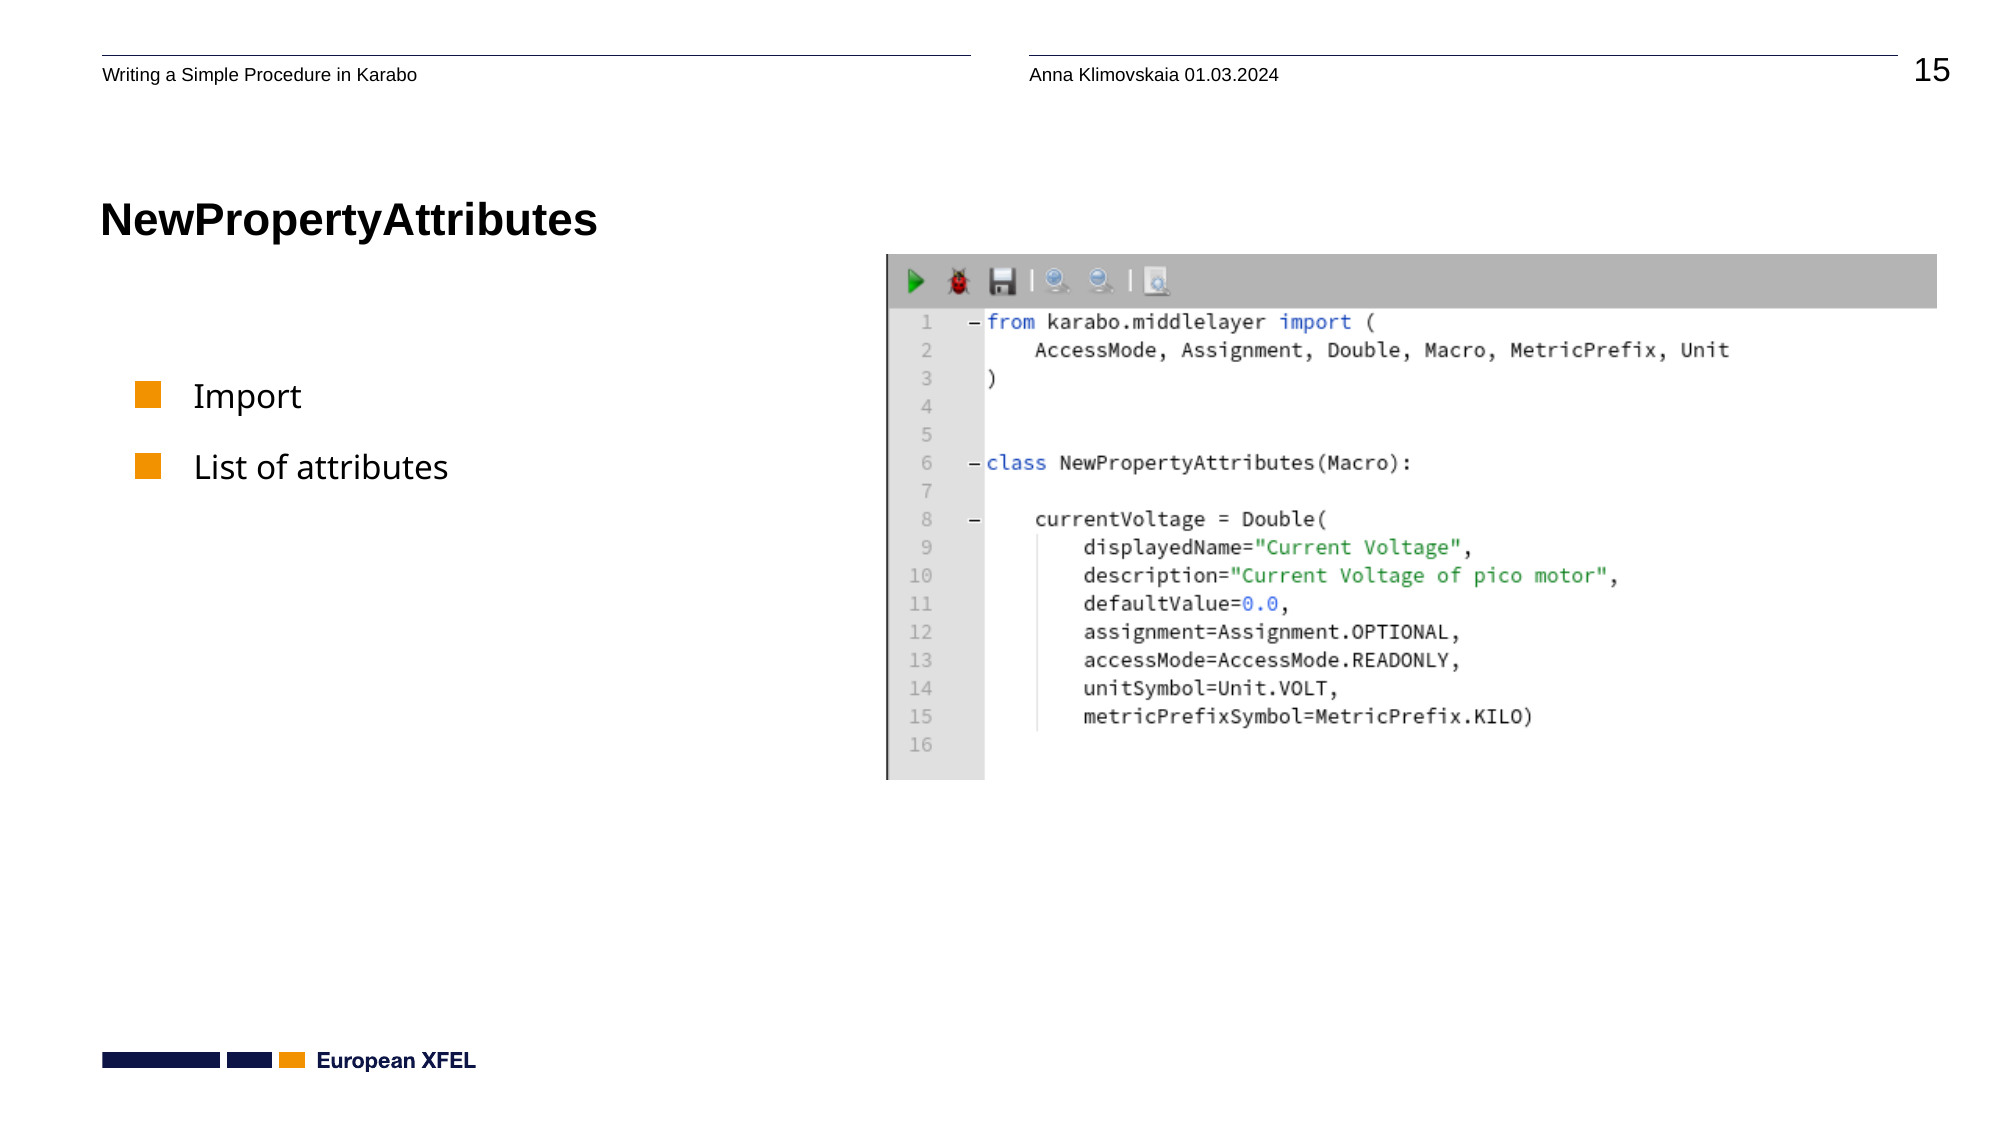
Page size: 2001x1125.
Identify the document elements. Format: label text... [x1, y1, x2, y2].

list Import List of attributes [135, 303, 1066, 795]
picture [885, 254, 1937, 781]
title NewPropertyAttributes [100, 116, 1898, 245]
